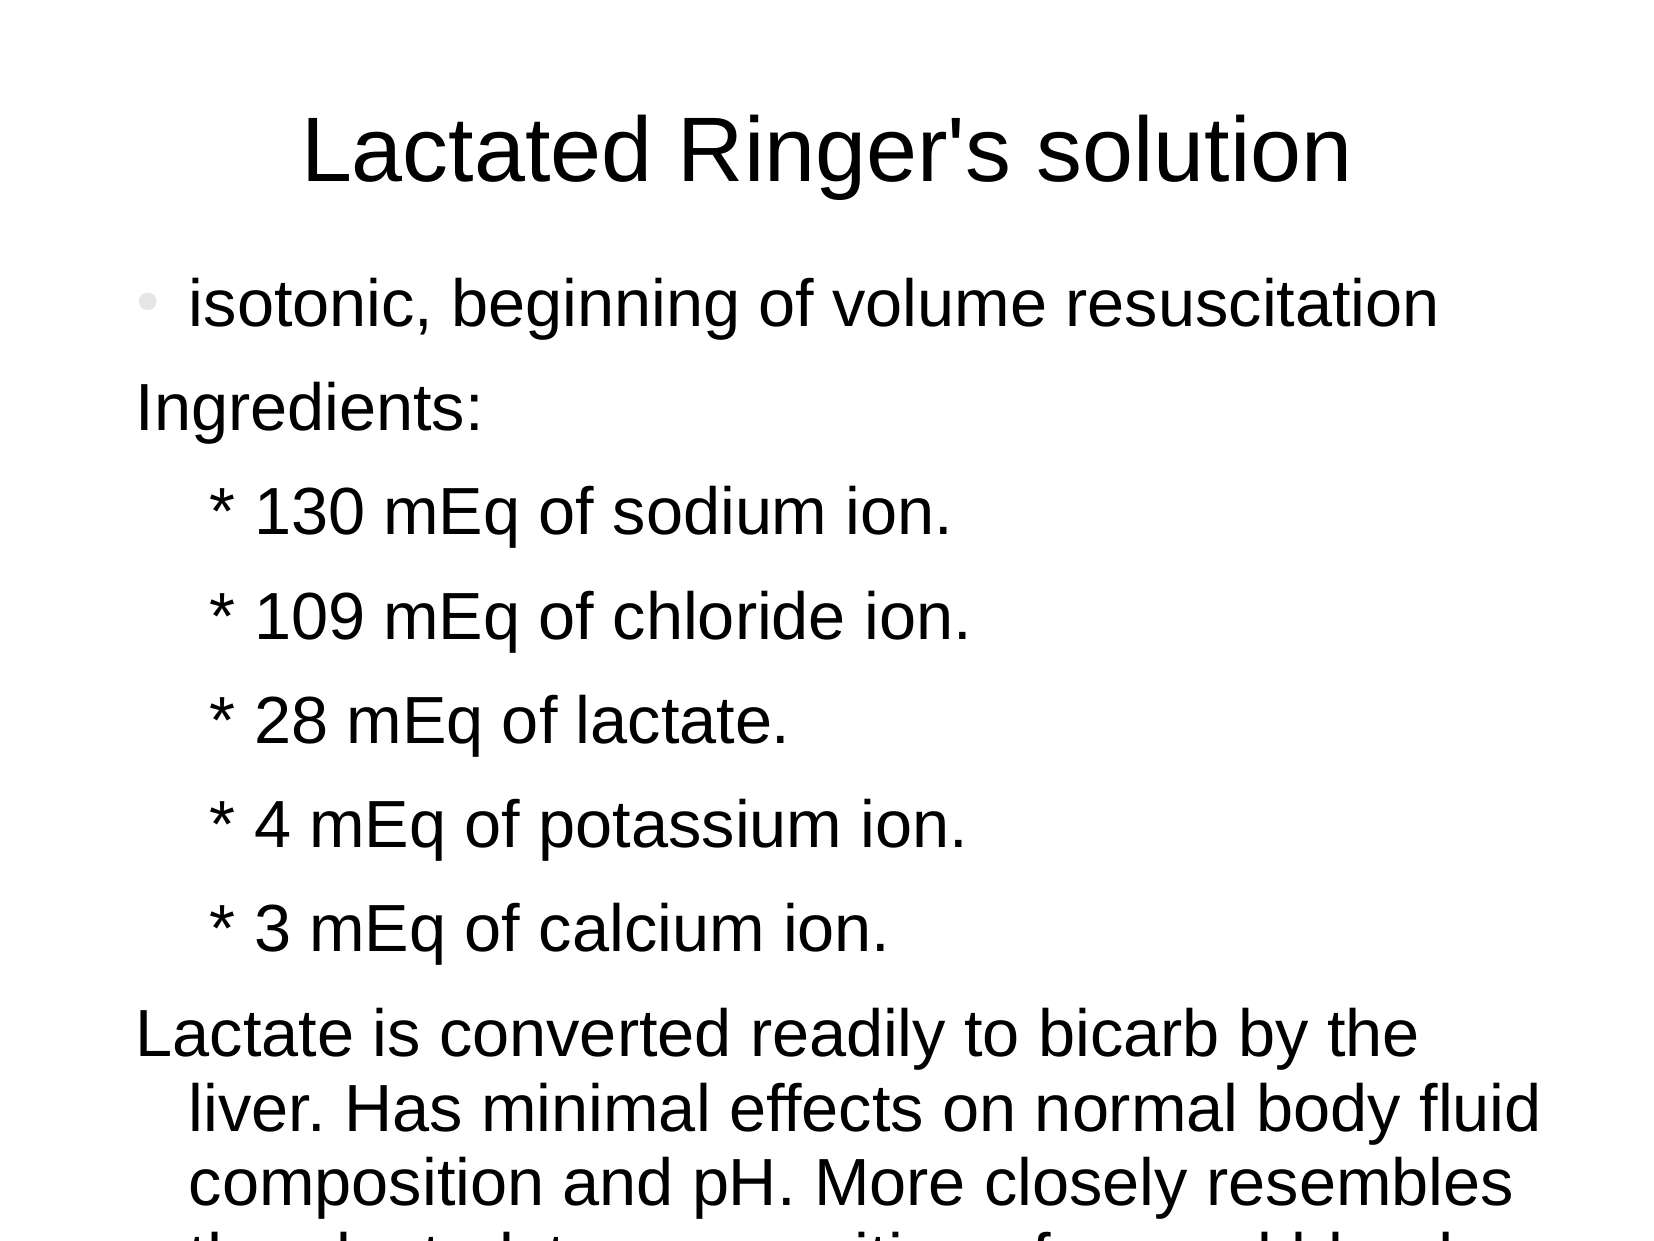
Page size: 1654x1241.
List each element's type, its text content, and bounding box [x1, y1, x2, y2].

list isotonic, beginning of volume resuscitation Ingredients: * 130 mEq of sodium ion. * 109 mEq of chloride ion. * 28 mEq of lactate. * 4 mEq of potassium ion. * 3 mEq of calcium ion. Lactate is converted readily to bicarb by the liver. Has minimal effects on normal body fluid composition and pH. More closely resembles the electrolyte composition of normal blood serum. Does not provide calories. [118, 265, 1558, 1155]
title Lactated Ringer's solution [121, 46, 1534, 254]
